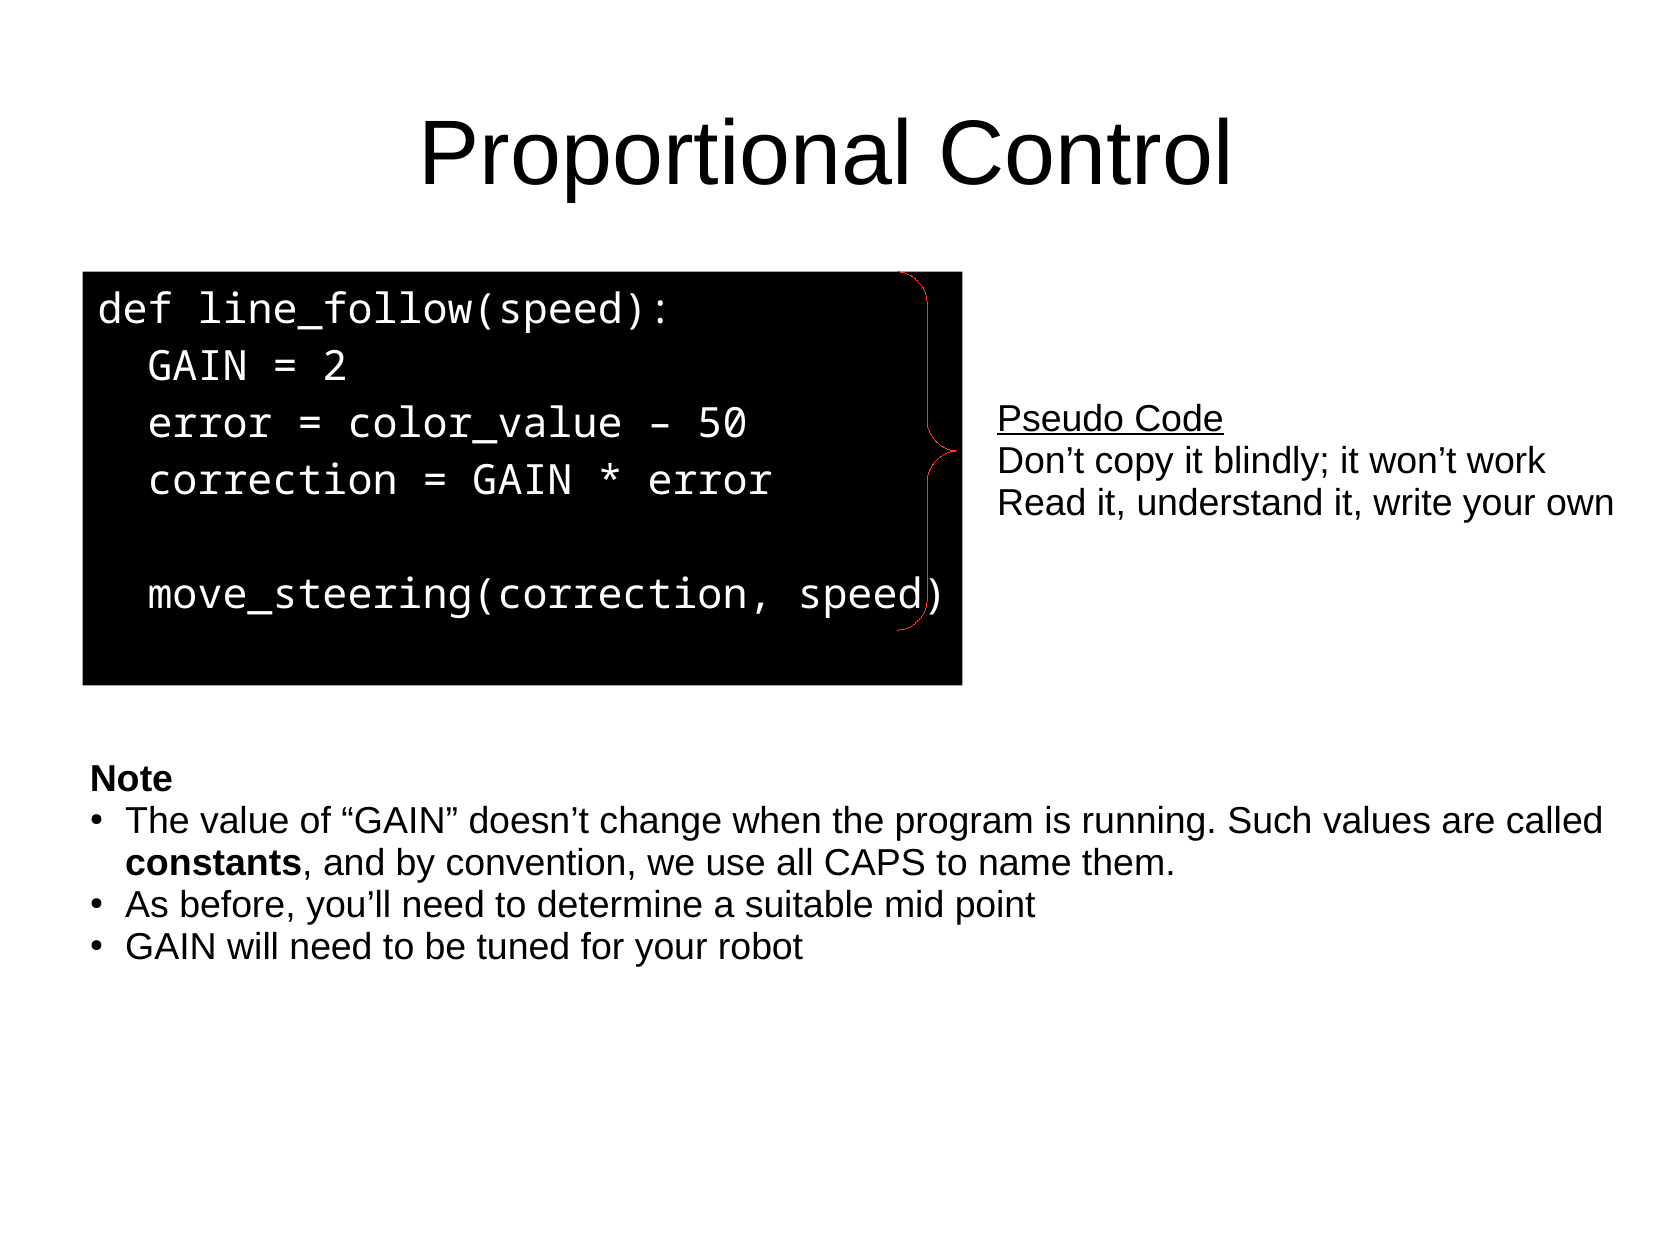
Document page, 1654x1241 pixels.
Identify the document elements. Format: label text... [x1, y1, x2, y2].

text_box Note The value of “GAIN” doesn’t change when the program is running. Such values are called constants, and by convention, we use all CAPS to name them. As before, you’ll need to determine a suitable mid point GAIN will need to be tuned for your robot [75, 750, 1620, 1011]
text_box Pseudo Code Don’t copy it blindly; it won’t work Read it, understand it, write your own [982, 389, 1630, 531]
text_box def line_follow(speed): GAIN = 2 error = color_value – 50 correction = GAIN * error move_steering(correction, speed) [82, 271, 890, 631]
title Proportional Control [82, 49, 1571, 257]
